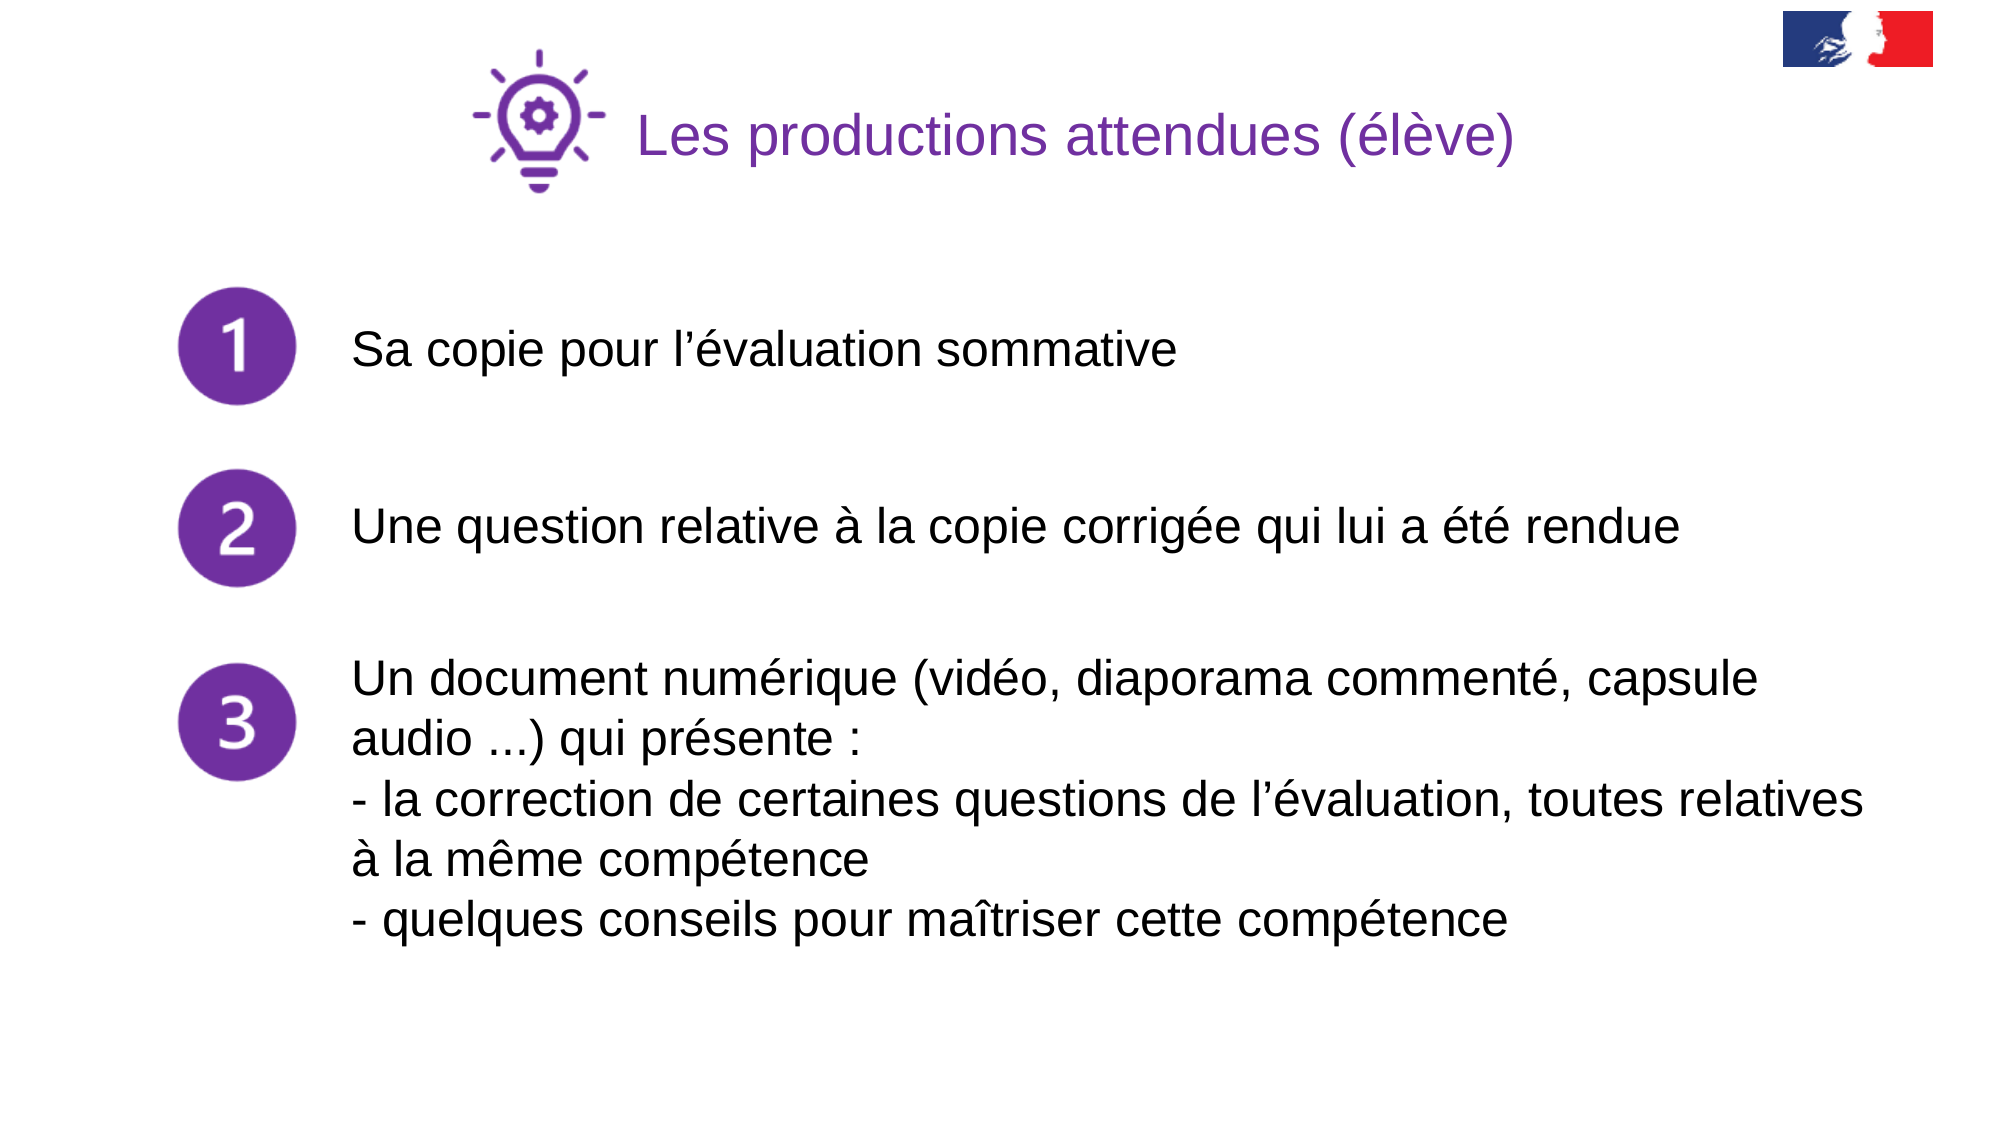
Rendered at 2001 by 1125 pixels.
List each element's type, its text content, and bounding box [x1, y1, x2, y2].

text_box Une question relative à la copie corrigée qui lui a été rendue [336, 486, 1802, 561]
picture [162, 271, 313, 422]
text_box Les productions attendues (élève) [622, 90, 1802, 175]
text_box Un document numérique (vidéo, diaporama commenté, capsule audio ...) qui présente : - la correction de certaines questions de l’évaluation, toutes relatives à la même compétence - quelques conseils pour maîtriser cette compétence [336, 638, 1890, 955]
picture [162, 647, 313, 798]
picture [460, 42, 622, 204]
picture [162, 453, 313, 604]
picture [1783, 11, 1933, 67]
text_box Sa copie pour l’évaluation sommative [336, 308, 1802, 384]
